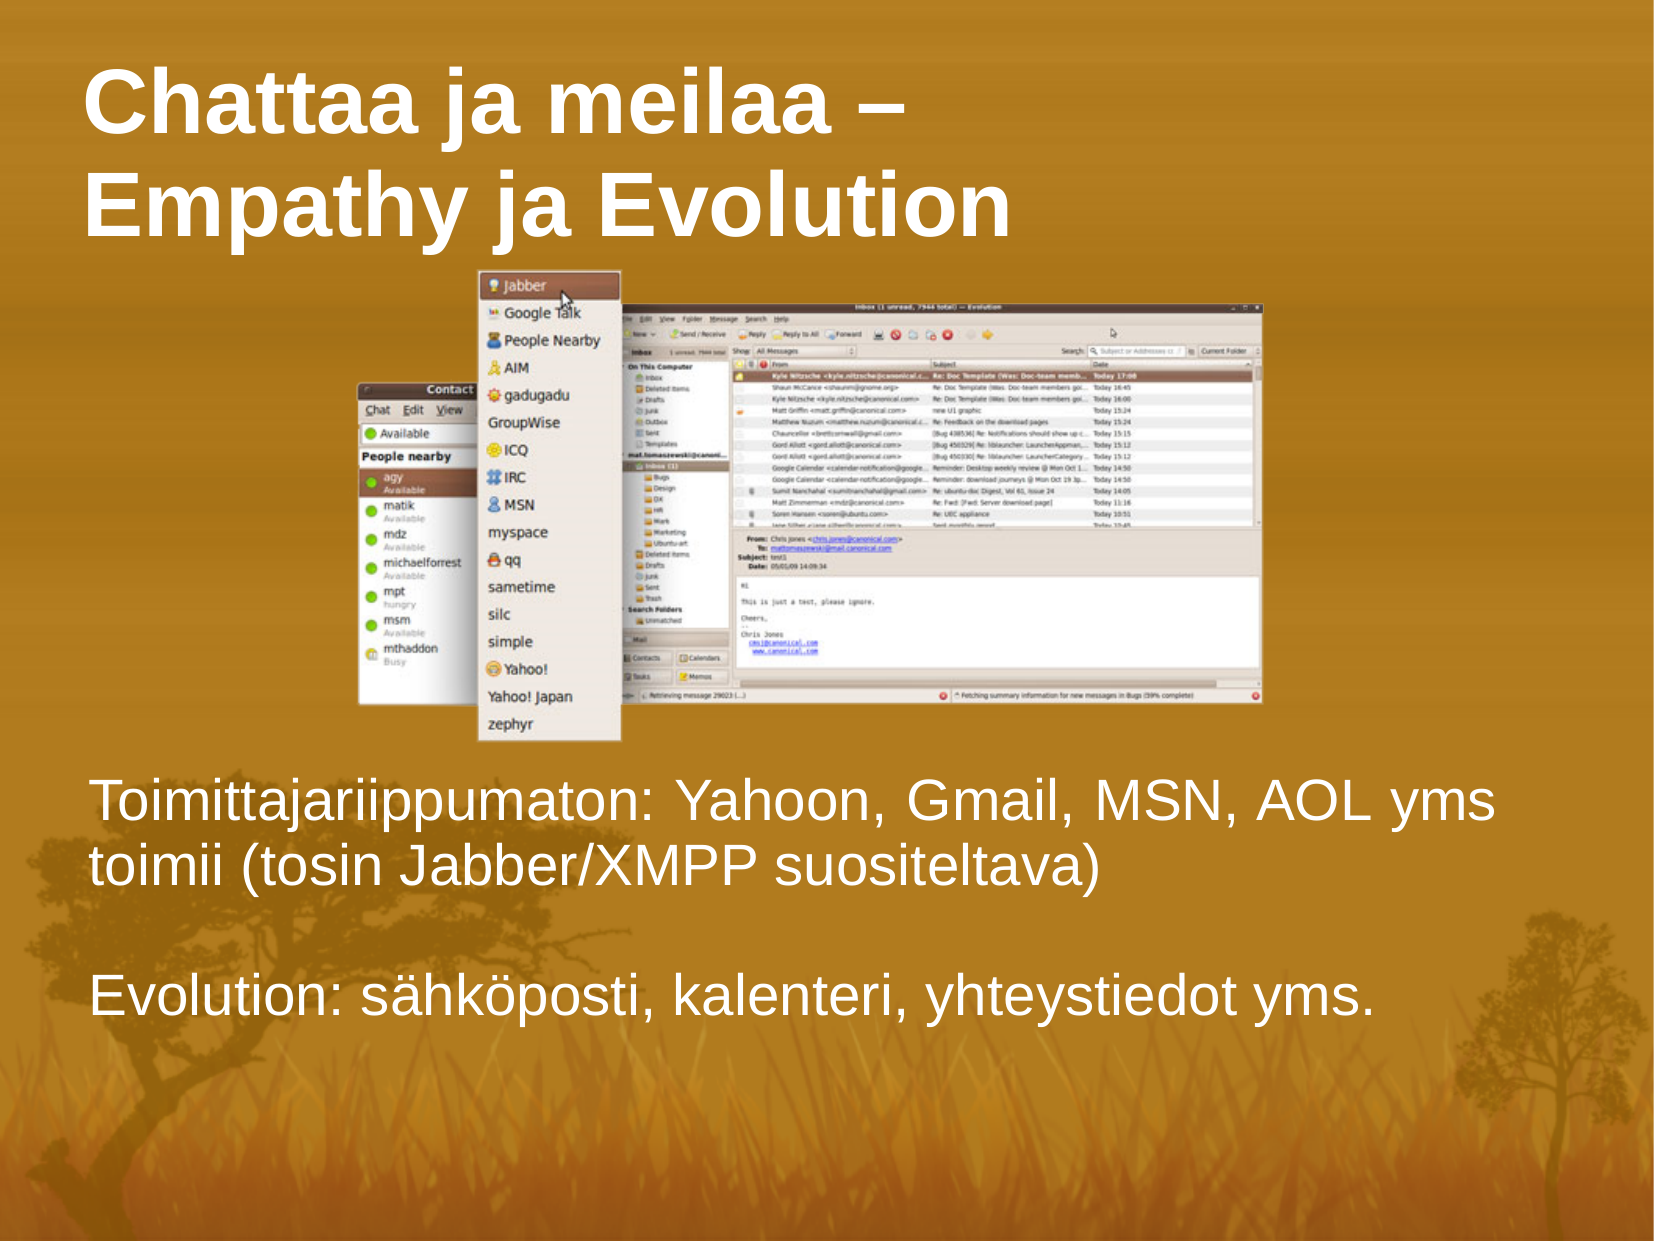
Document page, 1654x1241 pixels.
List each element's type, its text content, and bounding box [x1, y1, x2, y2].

text_box Toimittajariippumaton: Yahoon, Gmail, MSN, AOL yms toimii (tosin Jabber/XMPP suositeltava) Evolution: sähköposti, kalenteri, yhteystiedot yms. [88, 767, 1565, 1123]
title Chattaa ja meilaa – Empathy ja Evolution [82, 50, 1571, 256]
picture [0, 0, 1654, 1241]
